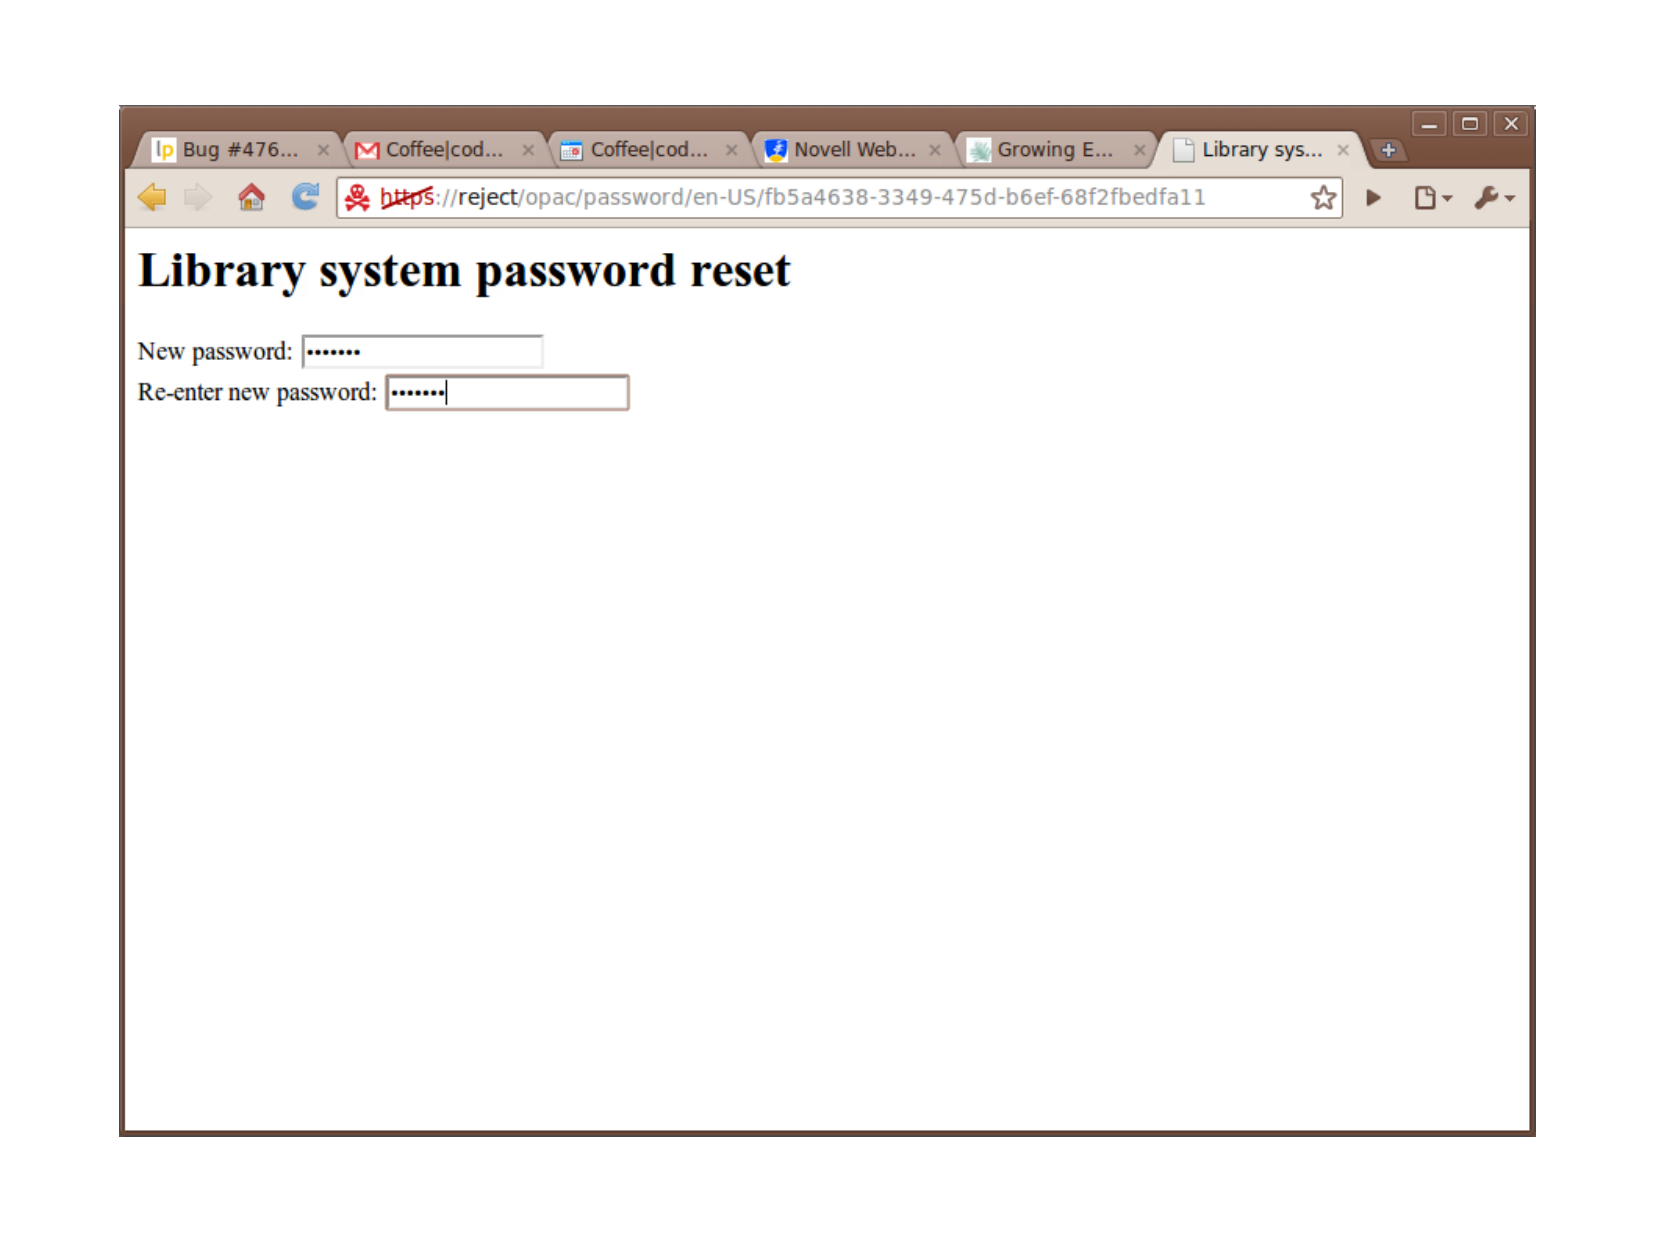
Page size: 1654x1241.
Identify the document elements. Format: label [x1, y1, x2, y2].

picture [119, 105, 1536, 1137]
